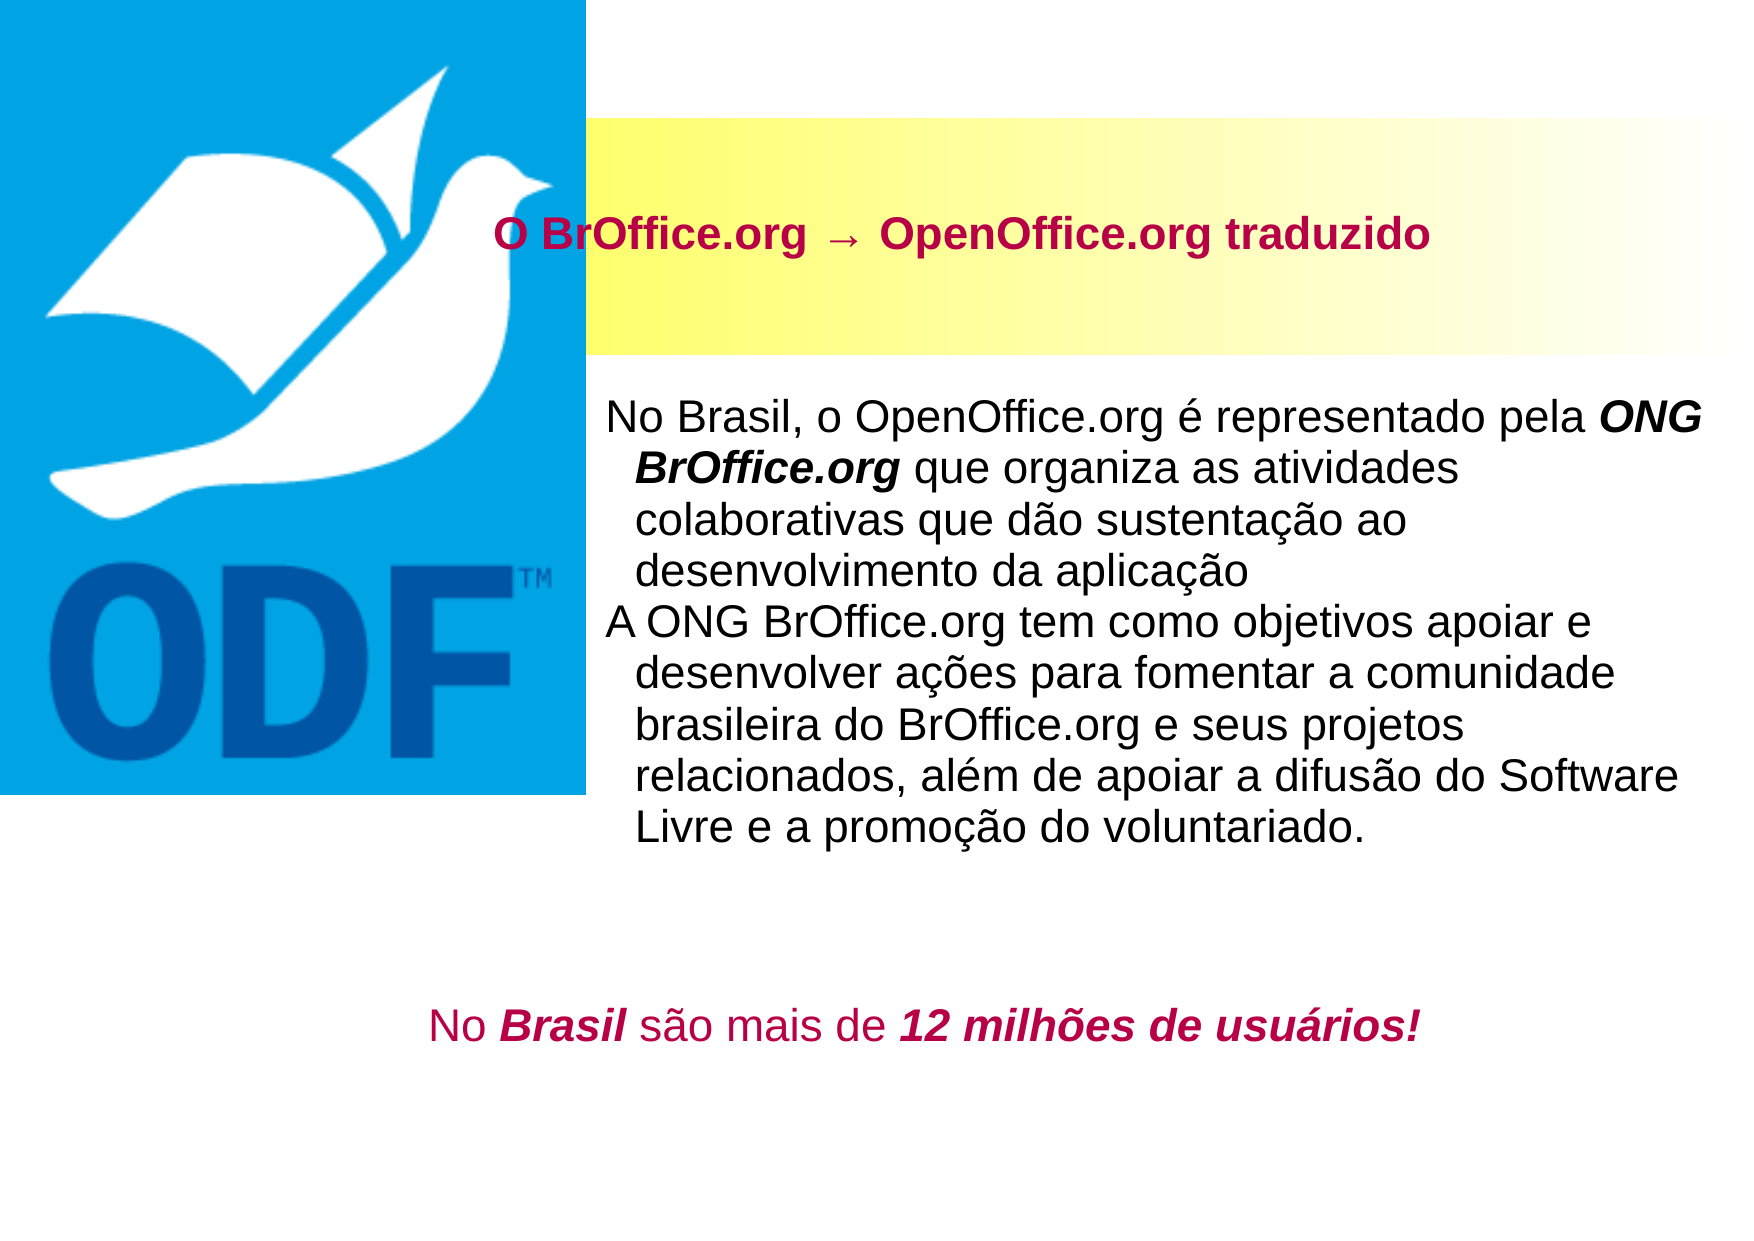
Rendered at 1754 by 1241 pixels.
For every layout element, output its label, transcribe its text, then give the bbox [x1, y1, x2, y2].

picture [332, 66, 448, 240]
text_box [586, 118, 1750, 355]
text_box No Brasil, o OpenOffice.org é representado pela ONG BrOffice.org que organiza as atividades colaborativas que dão sustentação ao desenvolvimento da aplicação A ONG BrOffice.org tem como objetivos apoiar e desenvolver ações para fomentar a comunidade brasileira do BrOffice.org e seus projetos relacionados, além de apoiar a difusão do Software Livre e a promoção do voluntariado. [590, 383, 1719, 913]
text_box O BrOffice.org → OpenOffice.org traduzido [478, 200, 1719, 275]
picture [49, 154, 553, 520]
picture [51, 563, 205, 760]
picture [46, 154, 387, 395]
picture [223, 566, 367, 757]
text_box No Brasil são mais de 12 milhões de usuários! [383, 992, 1536, 1099]
picture [392, 566, 512, 757]
picture [537, 569, 541, 584]
picture [521, 569, 531, 585]
